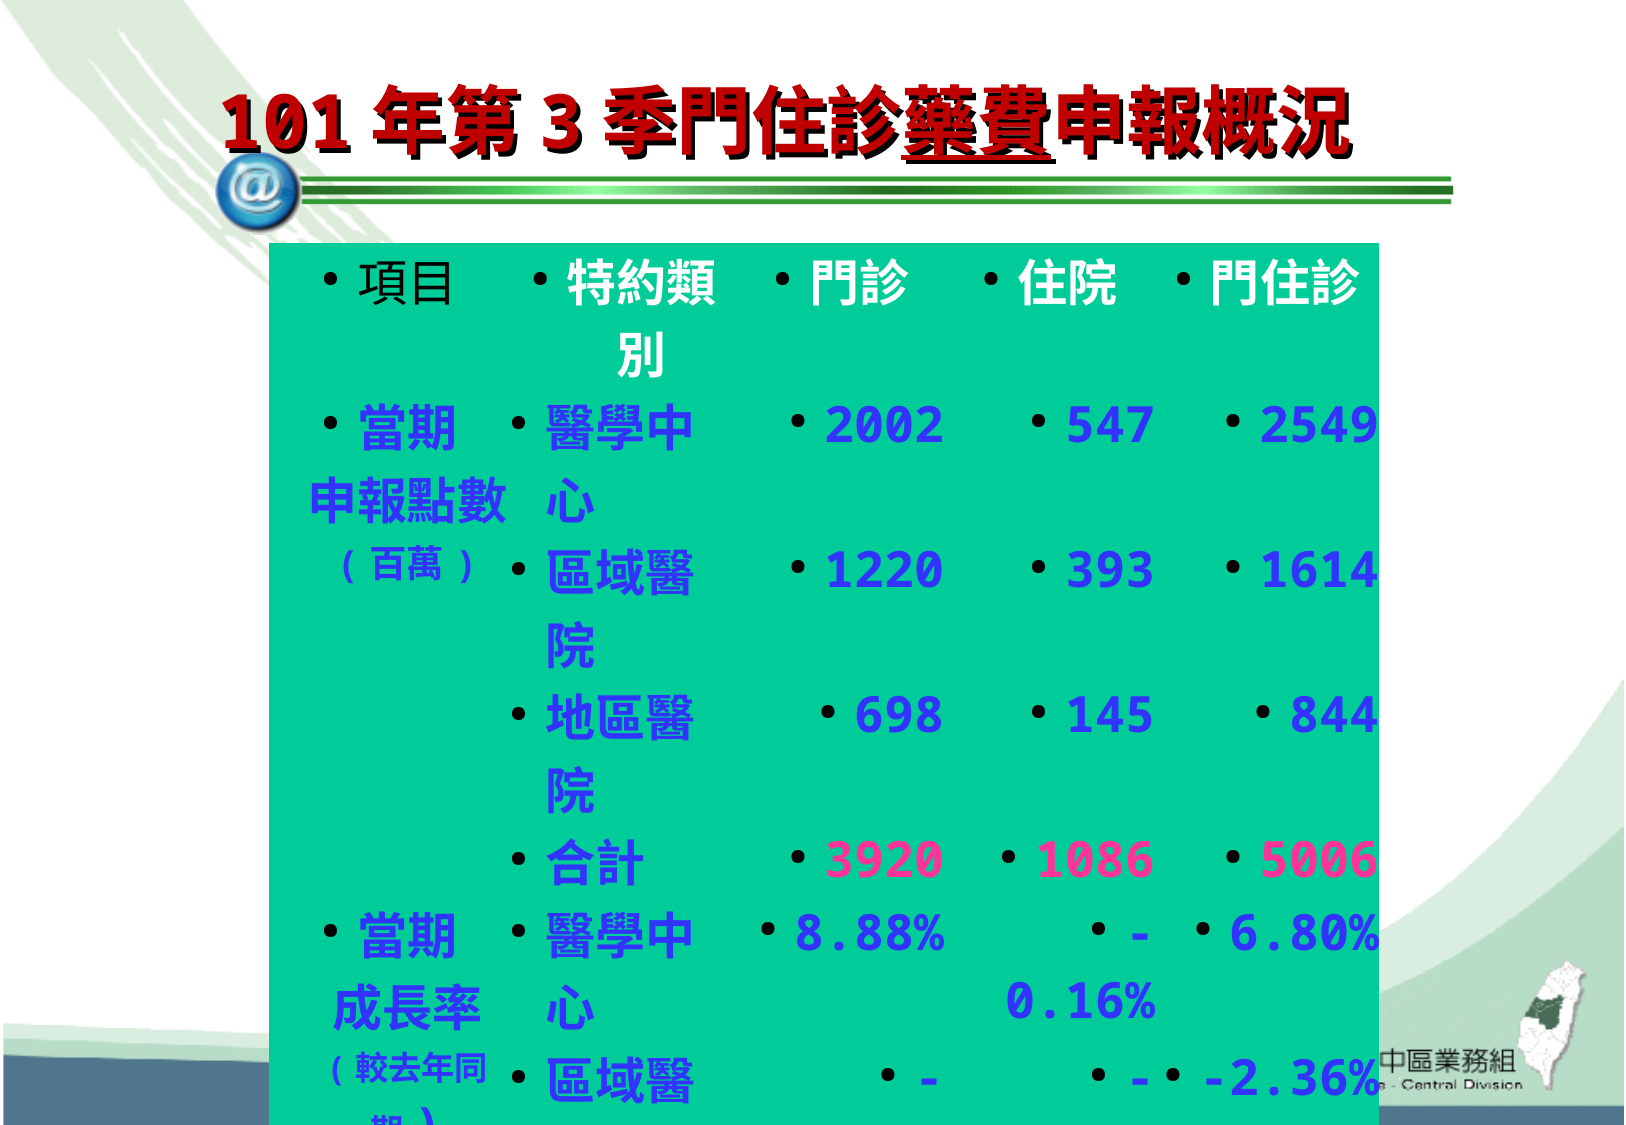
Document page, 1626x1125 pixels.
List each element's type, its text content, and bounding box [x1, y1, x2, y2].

table_cell 區域醫院 [510, 1042, 738, 1125]
table_cell 1614 [1155, 534, 1379, 679]
table_cell 醫學中心 [510, 389, 738, 534]
table_cell -1.24% [738, 1042, 945, 1125]
table_cell 2002 [738, 389, 945, 534]
table_cell 醫學中心 [510, 896, 738, 1042]
table_cell 地區醫院 [510, 679, 738, 824]
table_cell 6.80% [1155, 896, 1379, 1042]
table_cell 547 [945, 389, 1155, 534]
title 101年第3季門住診藥費申報概況 [103, 66, 1503, 254]
table_cell 當期 成長率 (較去年同期) [269, 896, 510, 1125]
table_cell 區域醫院 [510, 534, 738, 679]
table_cell 1220 [738, 534, 945, 679]
table_cell -5.71% [945, 1042, 1155, 1125]
table_cell -0.16% [945, 896, 1155, 1042]
table_header 特約類別 [510, 243, 738, 389]
table_cell 合計 [510, 824, 738, 896]
table_header 門住診 [1155, 243, 1379, 389]
table_cell 2549 [1155, 389, 1379, 534]
table_cell 5006 [1155, 824, 1379, 896]
table_cell 393 [945, 534, 1155, 679]
table_cell 8.88% [738, 896, 945, 1042]
table_cell 145 [945, 679, 1155, 824]
table_cell 1086 [945, 824, 1155, 896]
table_header 門診 [738, 243, 945, 389]
table_cell -2.36% [1155, 1042, 1379, 1125]
table_cell 698 [738, 679, 945, 824]
table_cell 當期 申報點數 (百萬) [269, 389, 510, 896]
table_cell 3920 [738, 824, 945, 896]
table_header 項目 [269, 243, 510, 389]
table_header 住院 [945, 243, 1155, 389]
table_cell 844 [1155, 679, 1379, 824]
